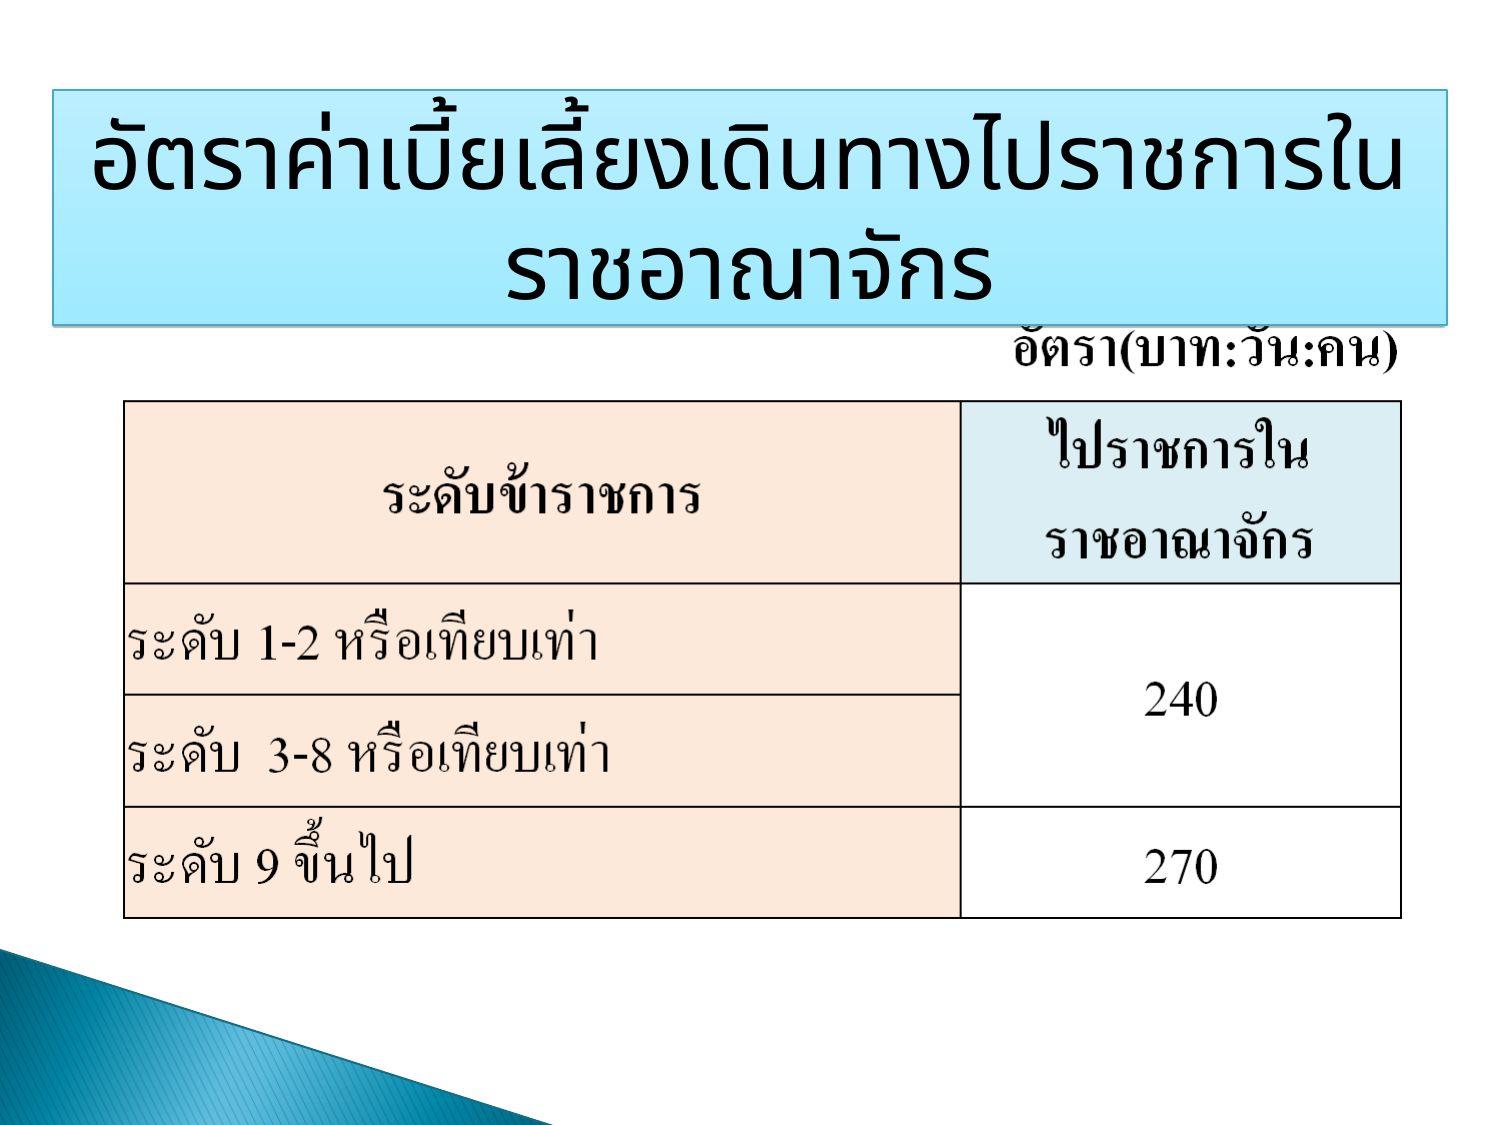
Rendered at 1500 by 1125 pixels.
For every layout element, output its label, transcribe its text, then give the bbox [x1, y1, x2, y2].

picture [112, 326, 1413, 931]
text_box อัตราค่าเบี้ยเลี้ยงเดินทางไปราชการในราชอาณาจักร [53, 90, 1447, 217]
